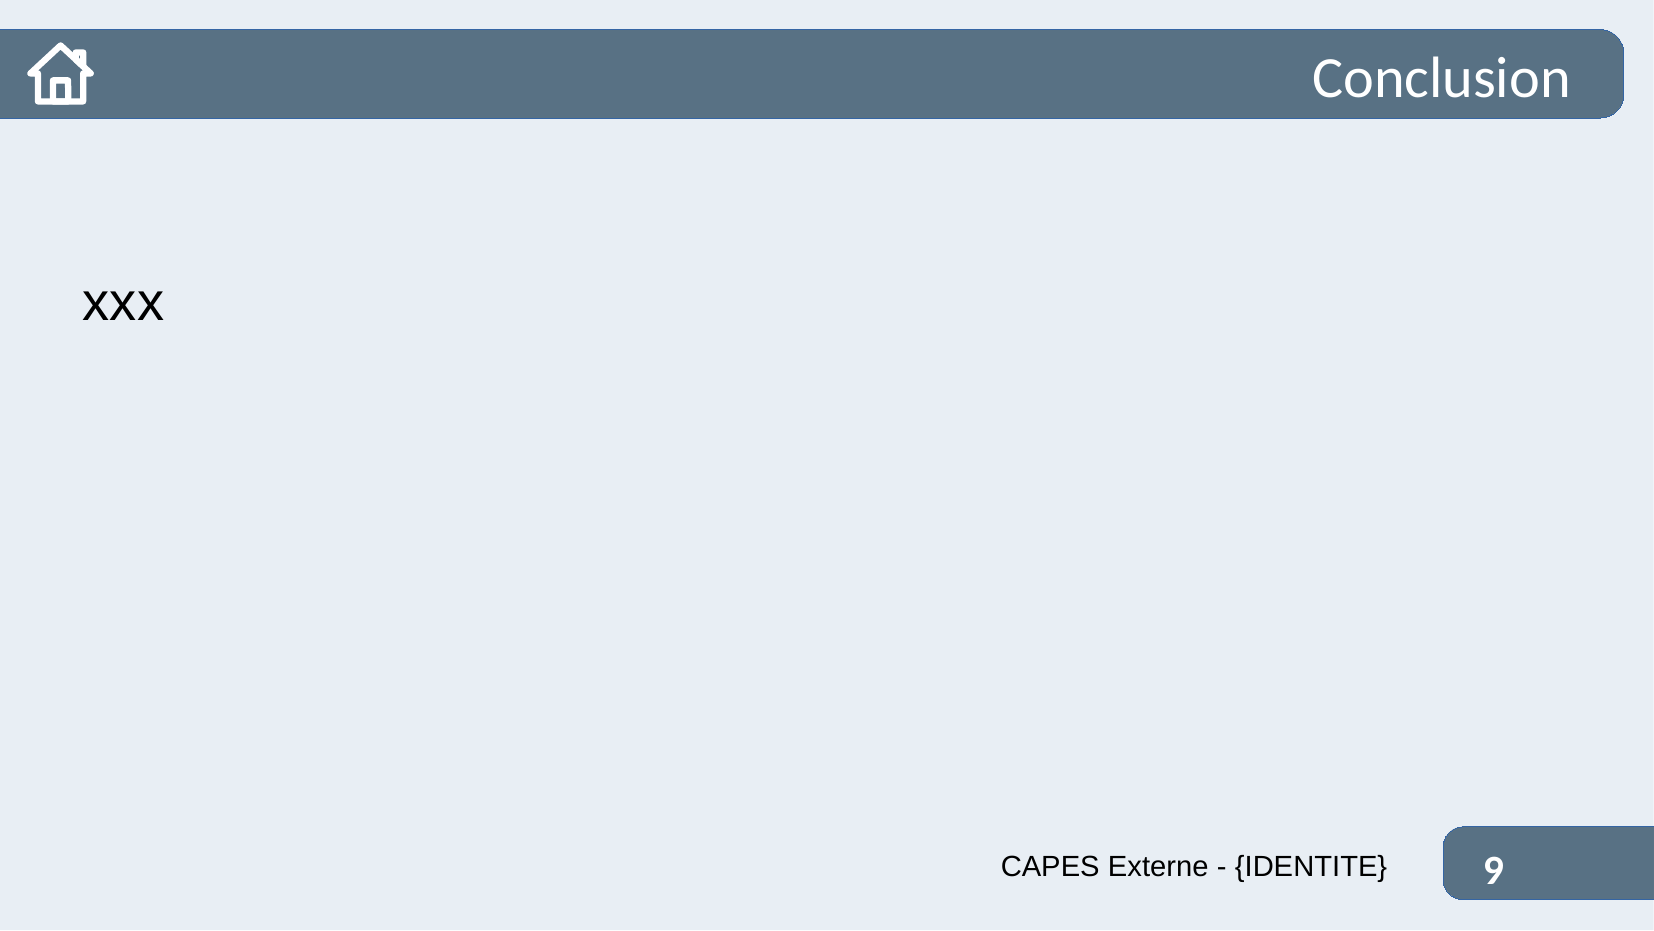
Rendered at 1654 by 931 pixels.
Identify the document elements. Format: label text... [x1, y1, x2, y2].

title Conclusion [442, 29, 1571, 119]
list xxx [82, 265, 739, 709]
